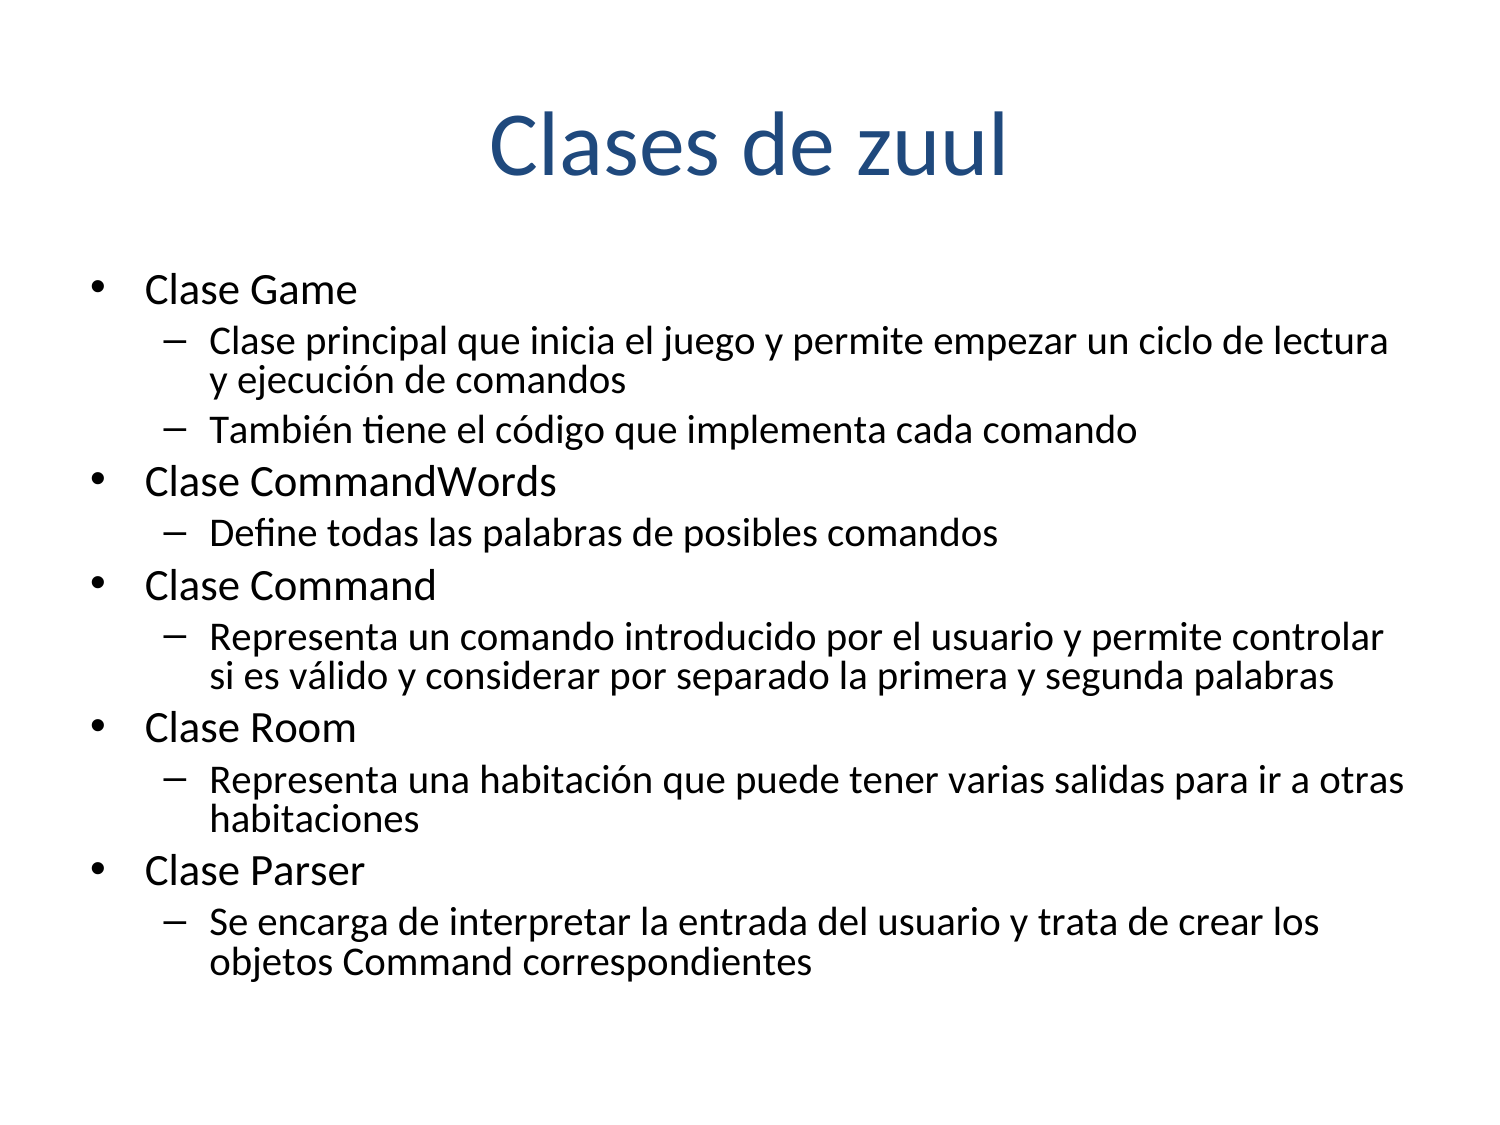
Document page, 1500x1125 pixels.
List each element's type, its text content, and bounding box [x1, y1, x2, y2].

title Clases de zuul [75, 45, 1426, 233]
list Clase Game Clase principal que inicia el juego y permite empezar un ciclo de lectura y ejecución de comandos También tiene el código que implementa cada comando Clase CommandWords Define todas las palabras de posibles comandos Clase Command Representa un comando introducido por el usuario y permite controlar si es válido y considerar por separado la primera y segunda palabras Clase Room Representa una habitación que puede tener varias salidas para ir a otras habitaciones Clase Parser Se encarga de interpretar la entrada del usuario y trata de crear los objetos Command correspondientes [75, 262, 1426, 1005]
